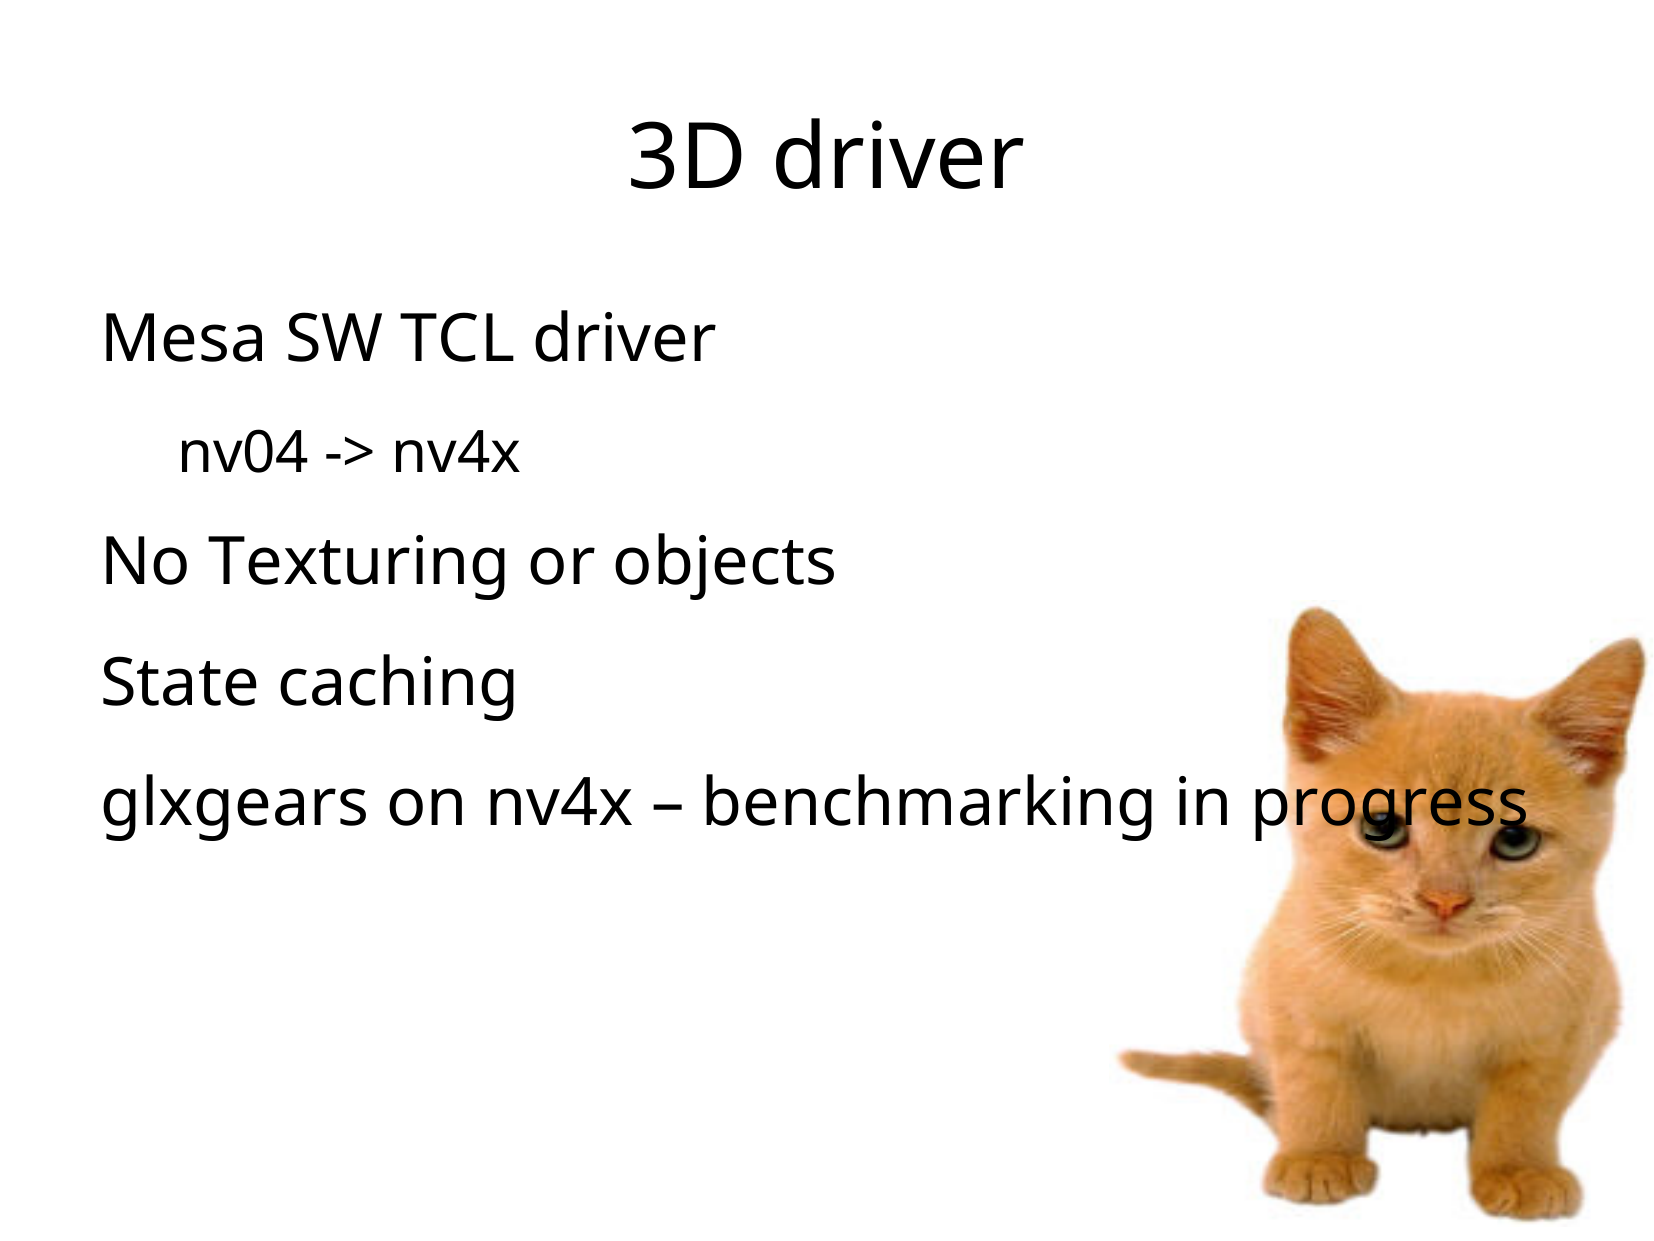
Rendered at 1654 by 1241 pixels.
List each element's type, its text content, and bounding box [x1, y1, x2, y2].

picture [1109, 600, 1654, 1227]
list Mesa SW TCL driver nv04 -> nv4x No Texturing or objects State caching glxgears on nv4x – benchmarking in progress [82, 290, 1571, 1109]
title 3D driver [82, 49, 1571, 257]
